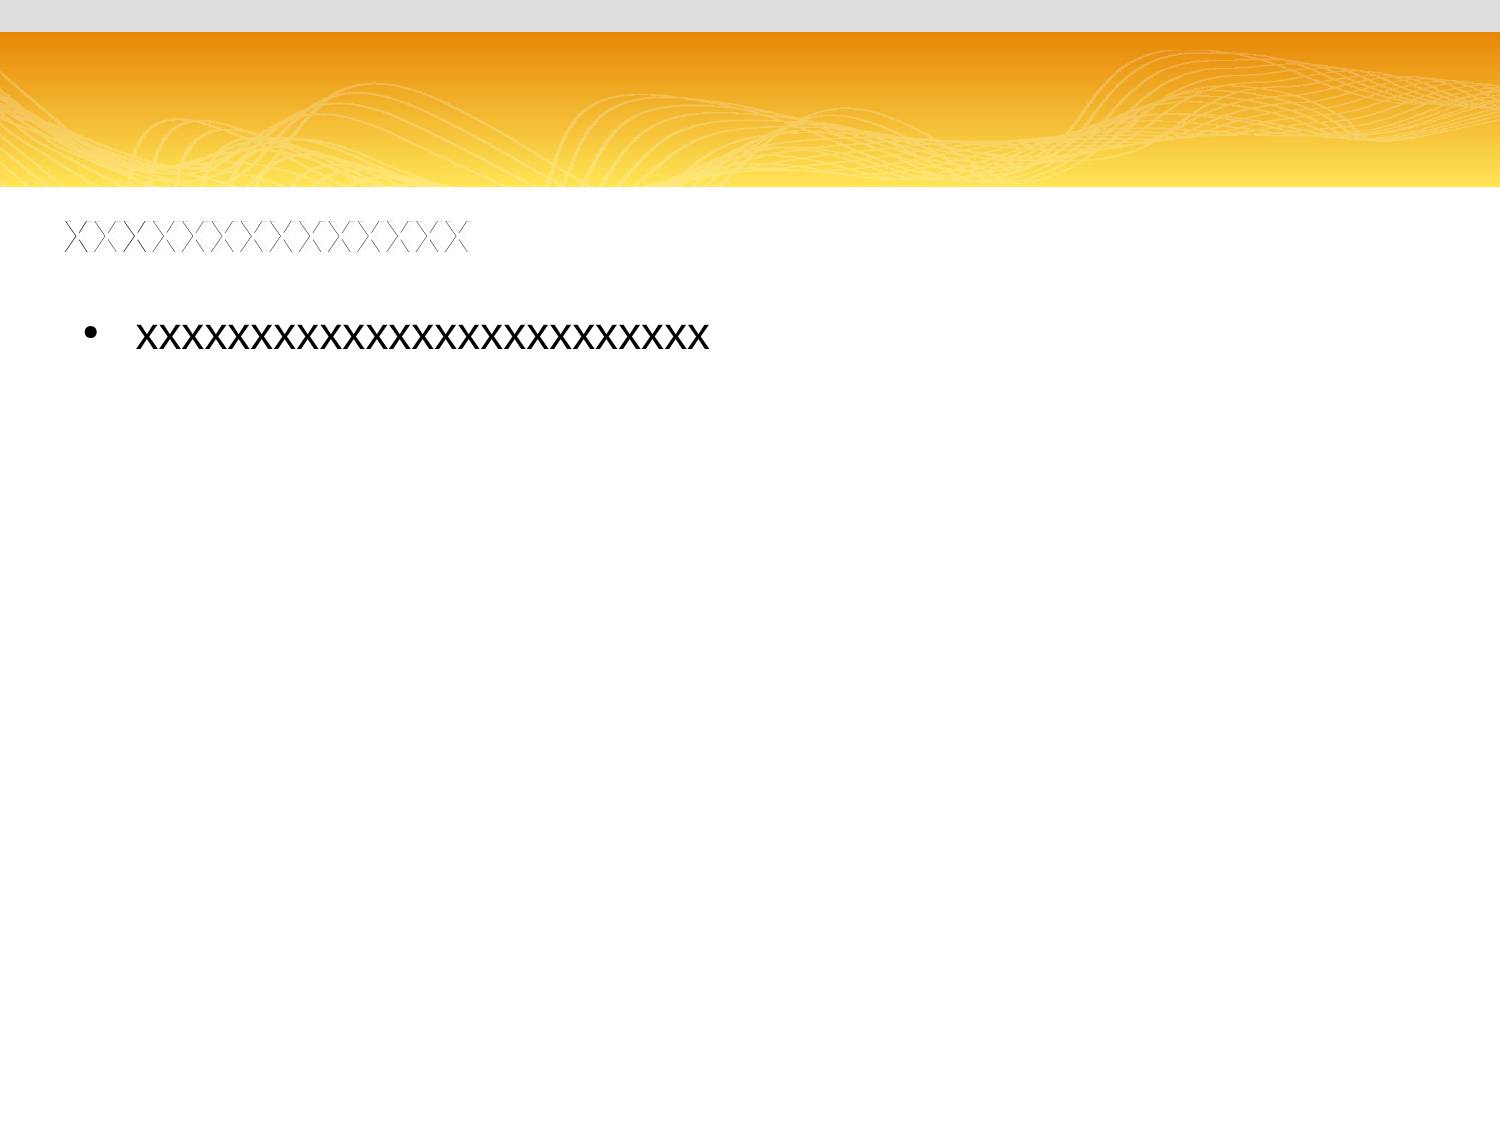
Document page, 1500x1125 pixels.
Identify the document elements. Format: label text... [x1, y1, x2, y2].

list xxxxxxxxxxxxxxxxxxxxxxxxx [49, 299, 1488, 1121]
title xxxxxxxxxxxxxx [50, 147, 1476, 273]
